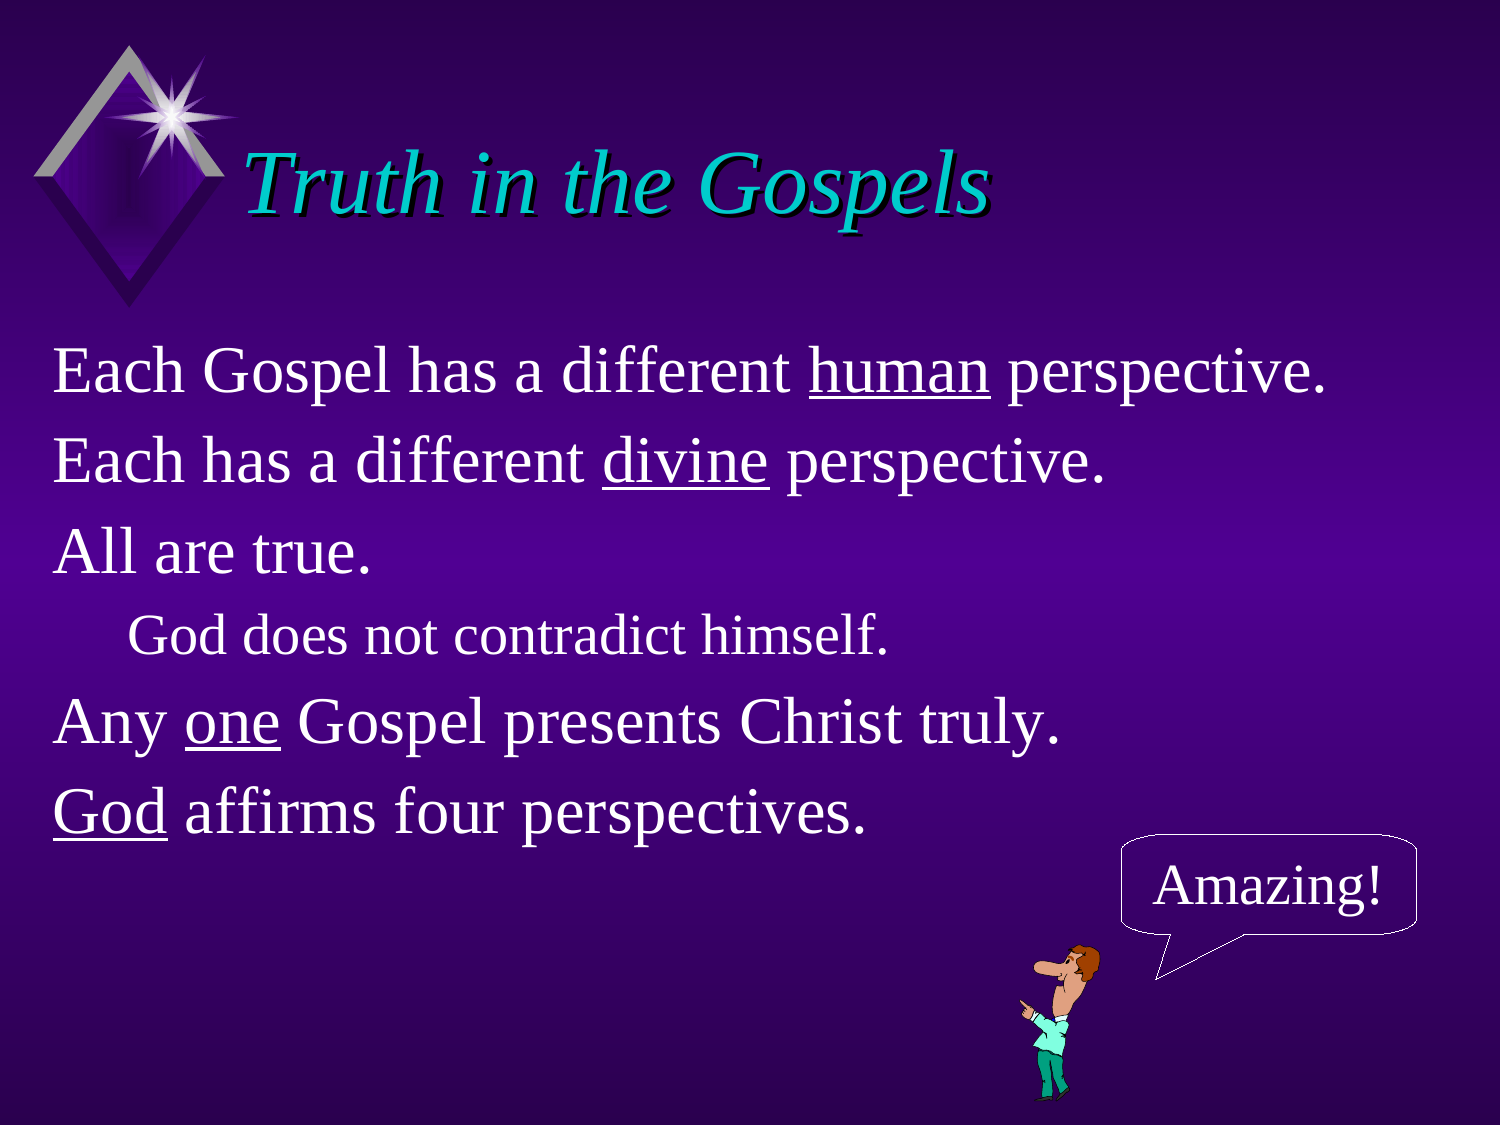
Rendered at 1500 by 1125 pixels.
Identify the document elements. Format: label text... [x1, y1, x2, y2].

list Each Gospel has a different human perspective. Each has a different divine perspective. All are true. God does not contradict himself. Any one Gospel presents Christ truly. God affirms four perspectives. [37, 324, 1463, 1001]
title Truth in the Gospels [224, 78, 1388, 288]
text_box Amazing! [1121, 834, 1417, 980]
chart [1018, 944, 1101, 1102]
